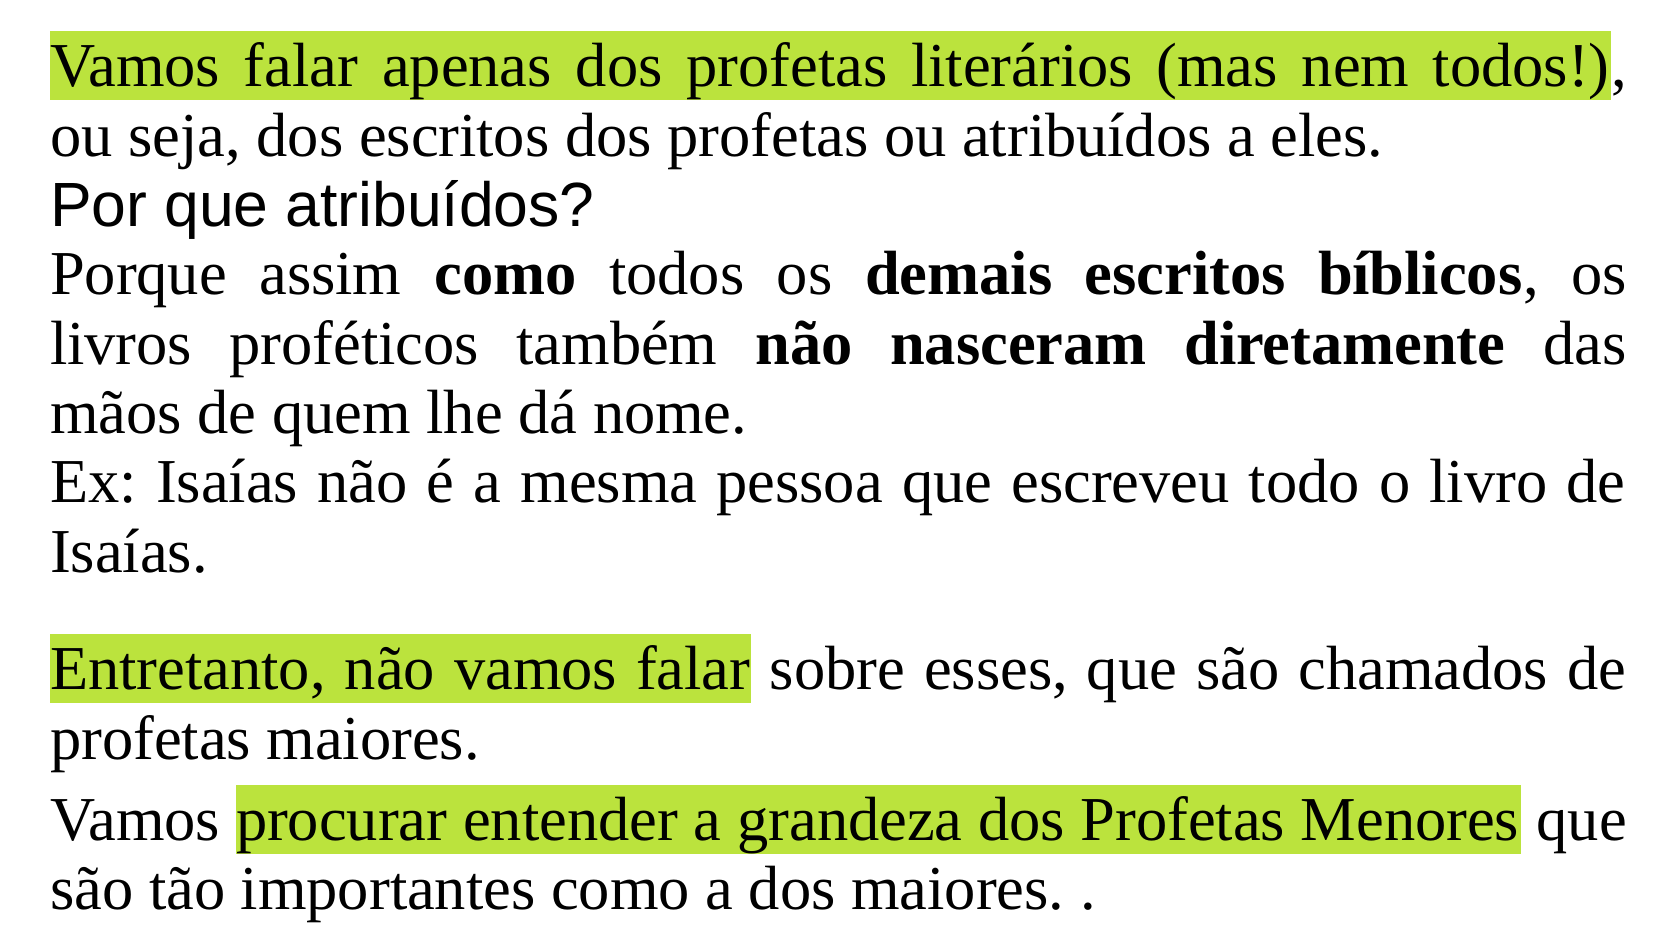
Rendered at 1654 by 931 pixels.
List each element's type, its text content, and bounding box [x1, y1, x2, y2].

text_box Vamos falar apenas dos profetas literários (mas nem todos!), ou seja, dos escritos dos profetas ou atribuídos a eles. Por que atribuídos? Porque assim como todos os demais escritos bíblicos, os livros proféticos também não nasceram diretamente das mãos de quem lhe dá nome. Ex: Isaías não é a mesma pessoa que escreveu todo o livro de Isaías. Entretanto, não vamos falar sobre esses, que são chamados de profetas maiores. Vamos procurar entender a grandeza dos Profetas Menores que são tão importantes como a dos maiores. . [35, 23, 1642, 931]
